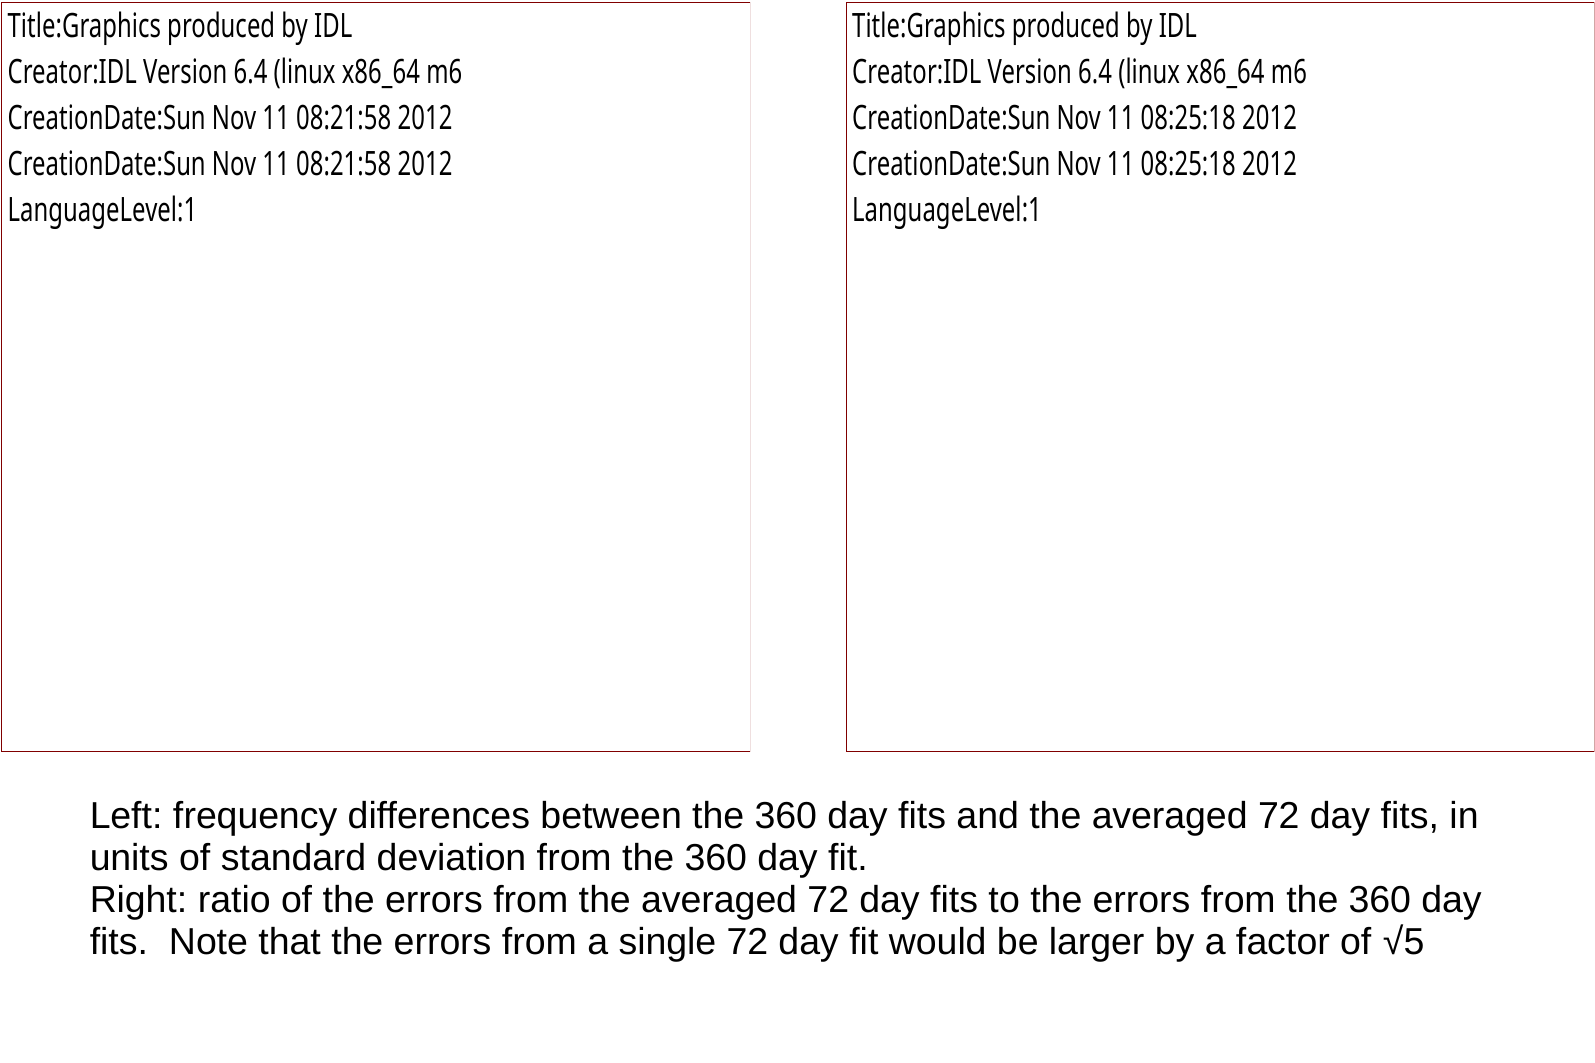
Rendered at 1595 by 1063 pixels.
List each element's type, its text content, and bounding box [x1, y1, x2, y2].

picture [0, 0, 751, 752]
picture [844, 0, 1595, 752]
text_box Left: frequency differences between the 360 day fits and the averaged 72 day fits, in units of standard deviation from the 360 day fit. Right: ratio of the errors from the averaged 72 day fits to the errors from the 360 day fits. Note that the errors from a single 72 day fit would be larger by a factor of √5 [75, 787, 1538, 971]
